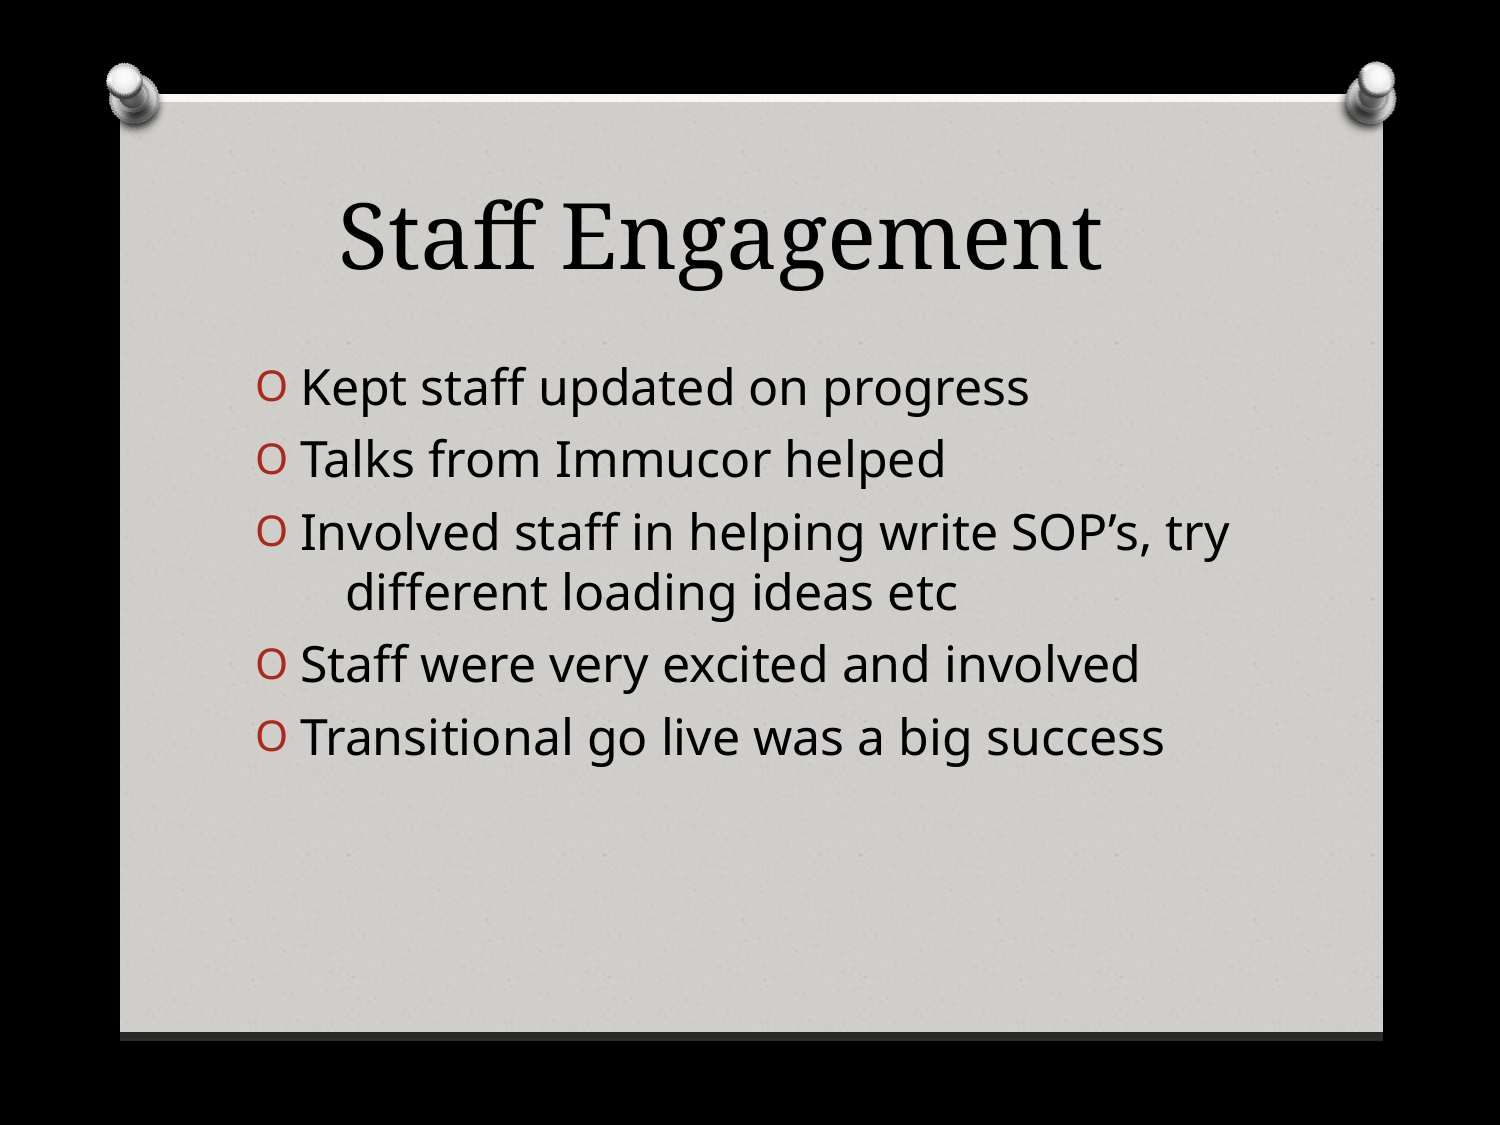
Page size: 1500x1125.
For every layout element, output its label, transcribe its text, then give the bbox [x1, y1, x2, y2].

list Kept staff updated on progress Talks from Immucor helped Involved staff in helping write SOP’s, try different loading ideas etc Staff were very excited and involved Transitional go live was a big success [240, 347, 1257, 939]
title Staff Engagement [179, 134, 1323, 332]
